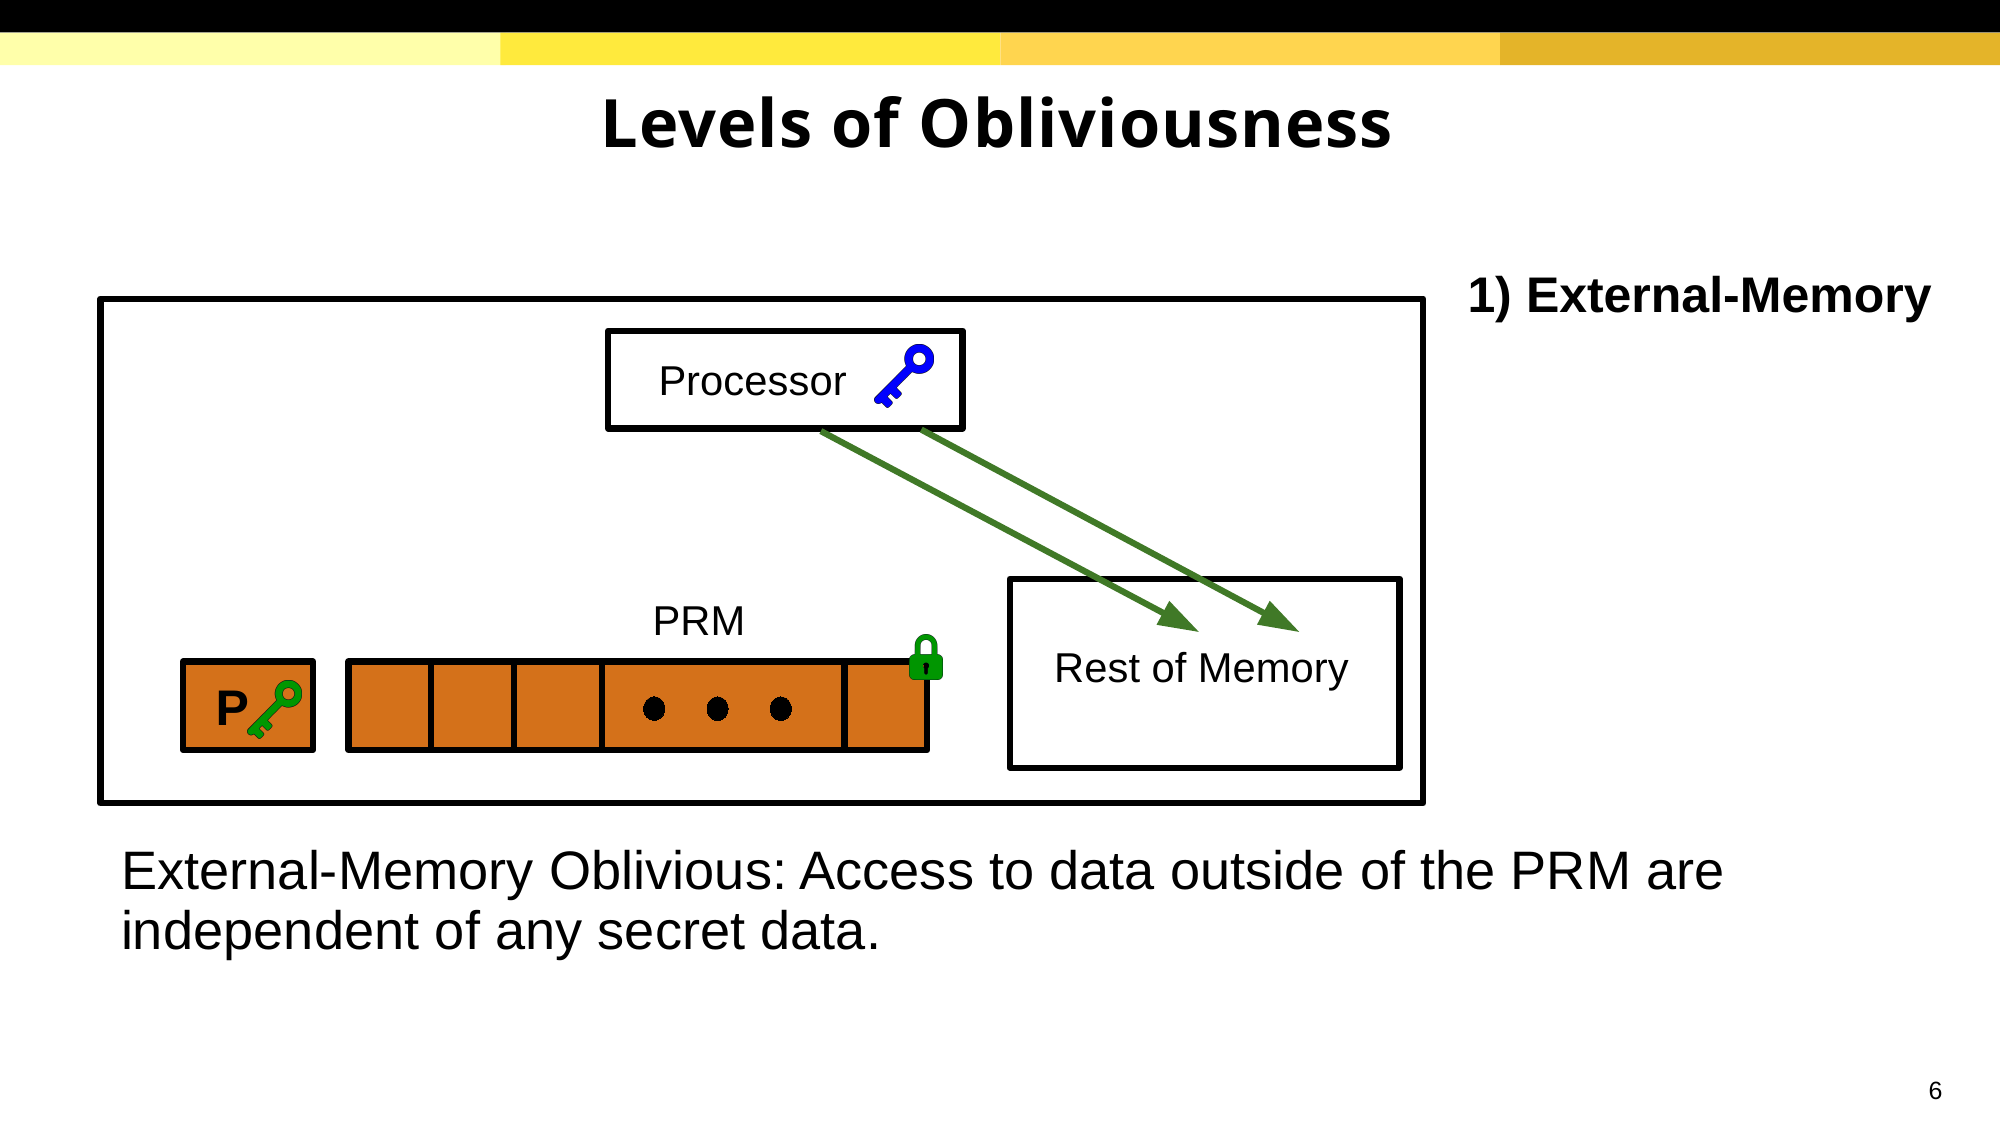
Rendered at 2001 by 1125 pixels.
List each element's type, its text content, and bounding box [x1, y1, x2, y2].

text_box PRM [637, 590, 761, 652]
title Levels of Obliviousness [48, 53, 1947, 201]
picture [247, 680, 302, 739]
text_box External-Memory [1452, 259, 1985, 387]
text_box P [200, 673, 264, 744]
text_box [100, 298, 1424, 804]
picture [874, 344, 934, 408]
text_box Processor [643, 350, 880, 417]
text_box Rest of Memory [1039, 637, 1364, 700]
text_box External-Memory Oblivious: Access to data outside of the PRM are independent of any secret data. [106, 832, 1855, 1022]
text_box 6 [1913, 1069, 1958, 1113]
picture [909, 634, 943, 680]
